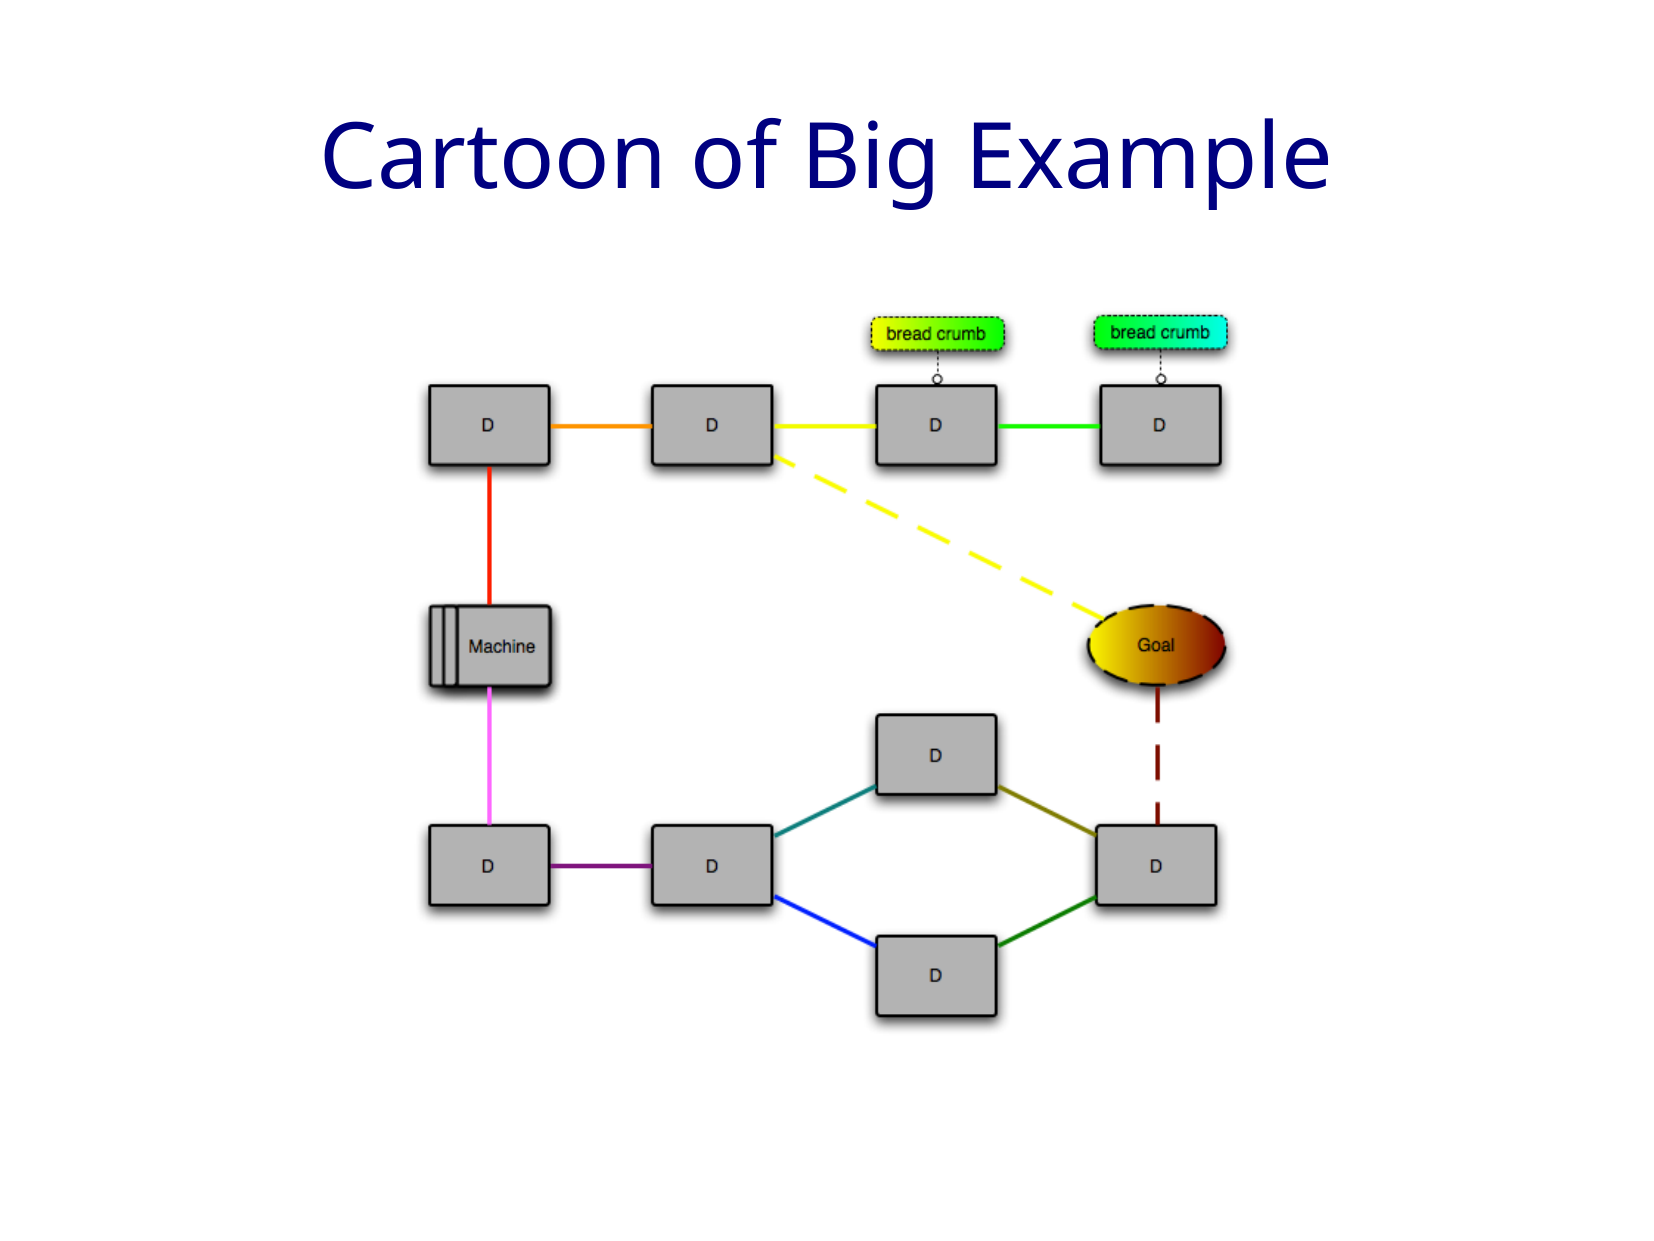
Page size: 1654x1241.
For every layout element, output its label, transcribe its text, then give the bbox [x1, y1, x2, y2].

picture [396, 290, 1256, 1109]
title Cartoon of Big Example [82, 49, 1571, 257]
